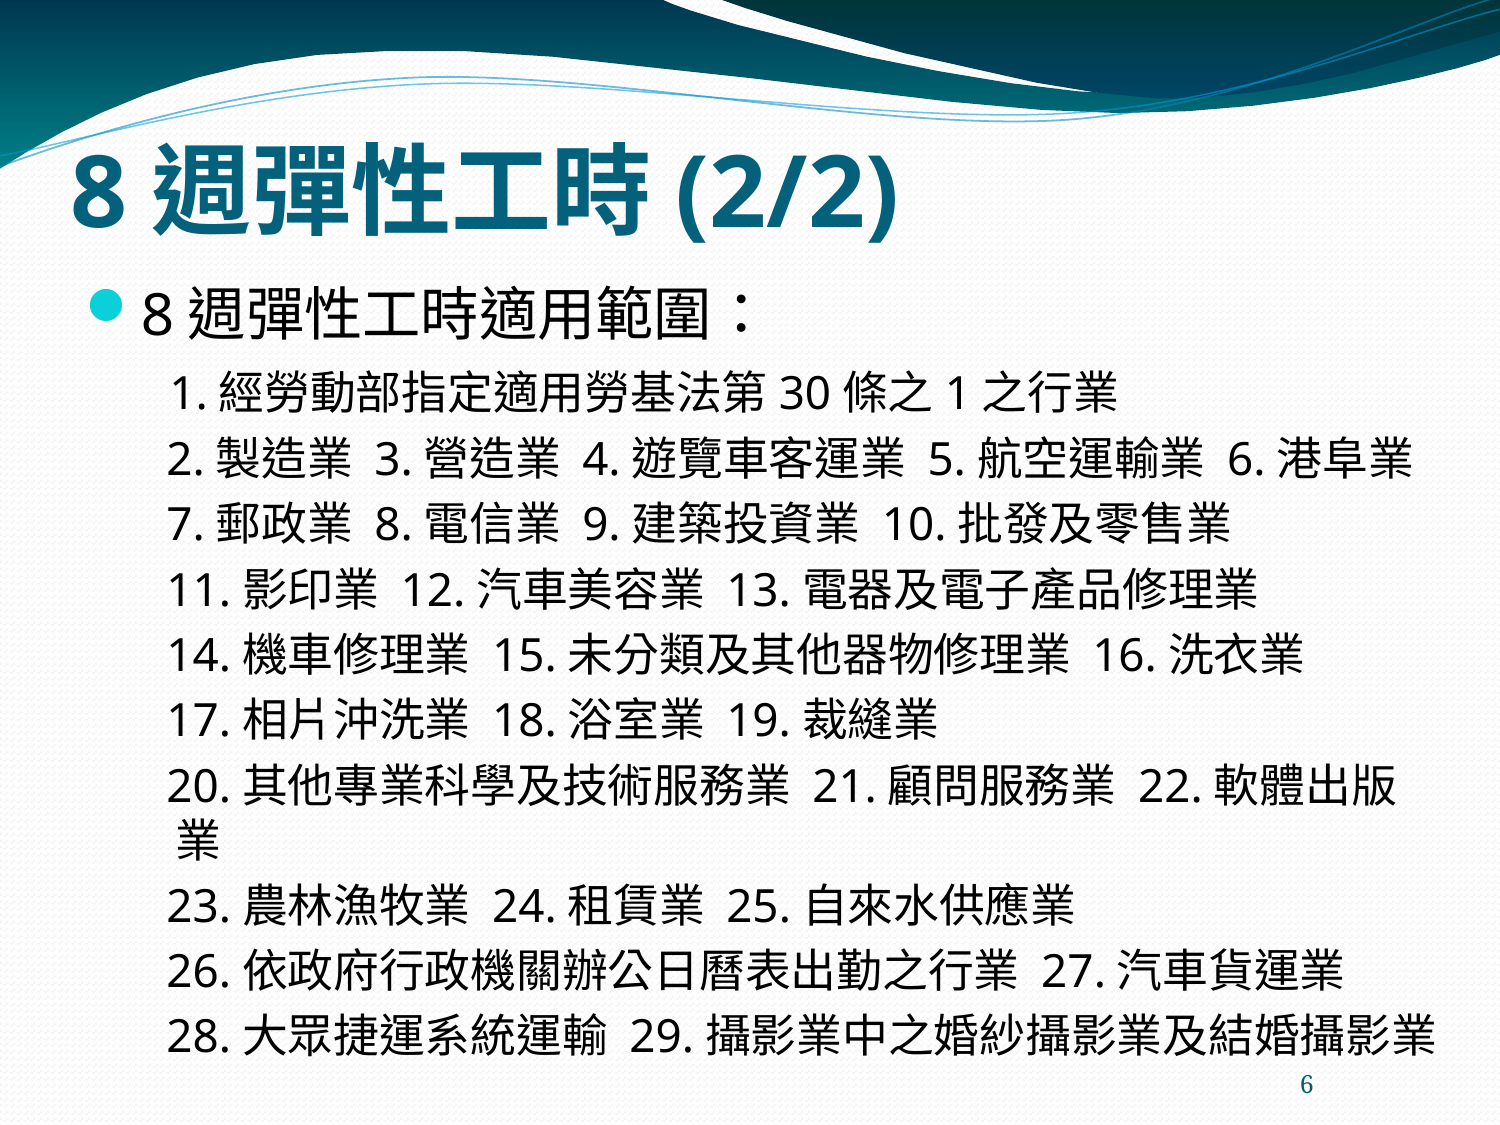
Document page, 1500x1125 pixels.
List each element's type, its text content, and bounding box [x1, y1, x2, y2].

title 8週彈性工時(2/2) [70, 105, 1421, 248]
text_box [1299, 1042, 1426, 1103]
list 8週彈性工時適用範圍： 1.經勞動部指定適用勞基法第30條之1之行業 2.製造業 3.營造業 4.遊覽車客運業 5.航空運輸業 6.港阜業 7.郵政業 8.電信業 9.建築投資業 10.批發及零售業 11.影印業 12.汽車美容業 13.電器及電子產品修理業 14.機車修理業 15.未分類及其他器物修理業 16.洗衣業 17.相片沖洗業 18.浴室業 19.裁縫業 20.其他專業科學及技術服務業 21.顧問服務業 22.軟體出版業 23.農林漁牧業 24.租賃業 25.自來水供應業 26.依政府行政機關辦公日曆表出勤之行業 27.汽車貨運業 28.大眾捷運系統運輸 29.攝影業中之婚紗攝影業及結婚攝影業 [70, 269, 1455, 1093]
